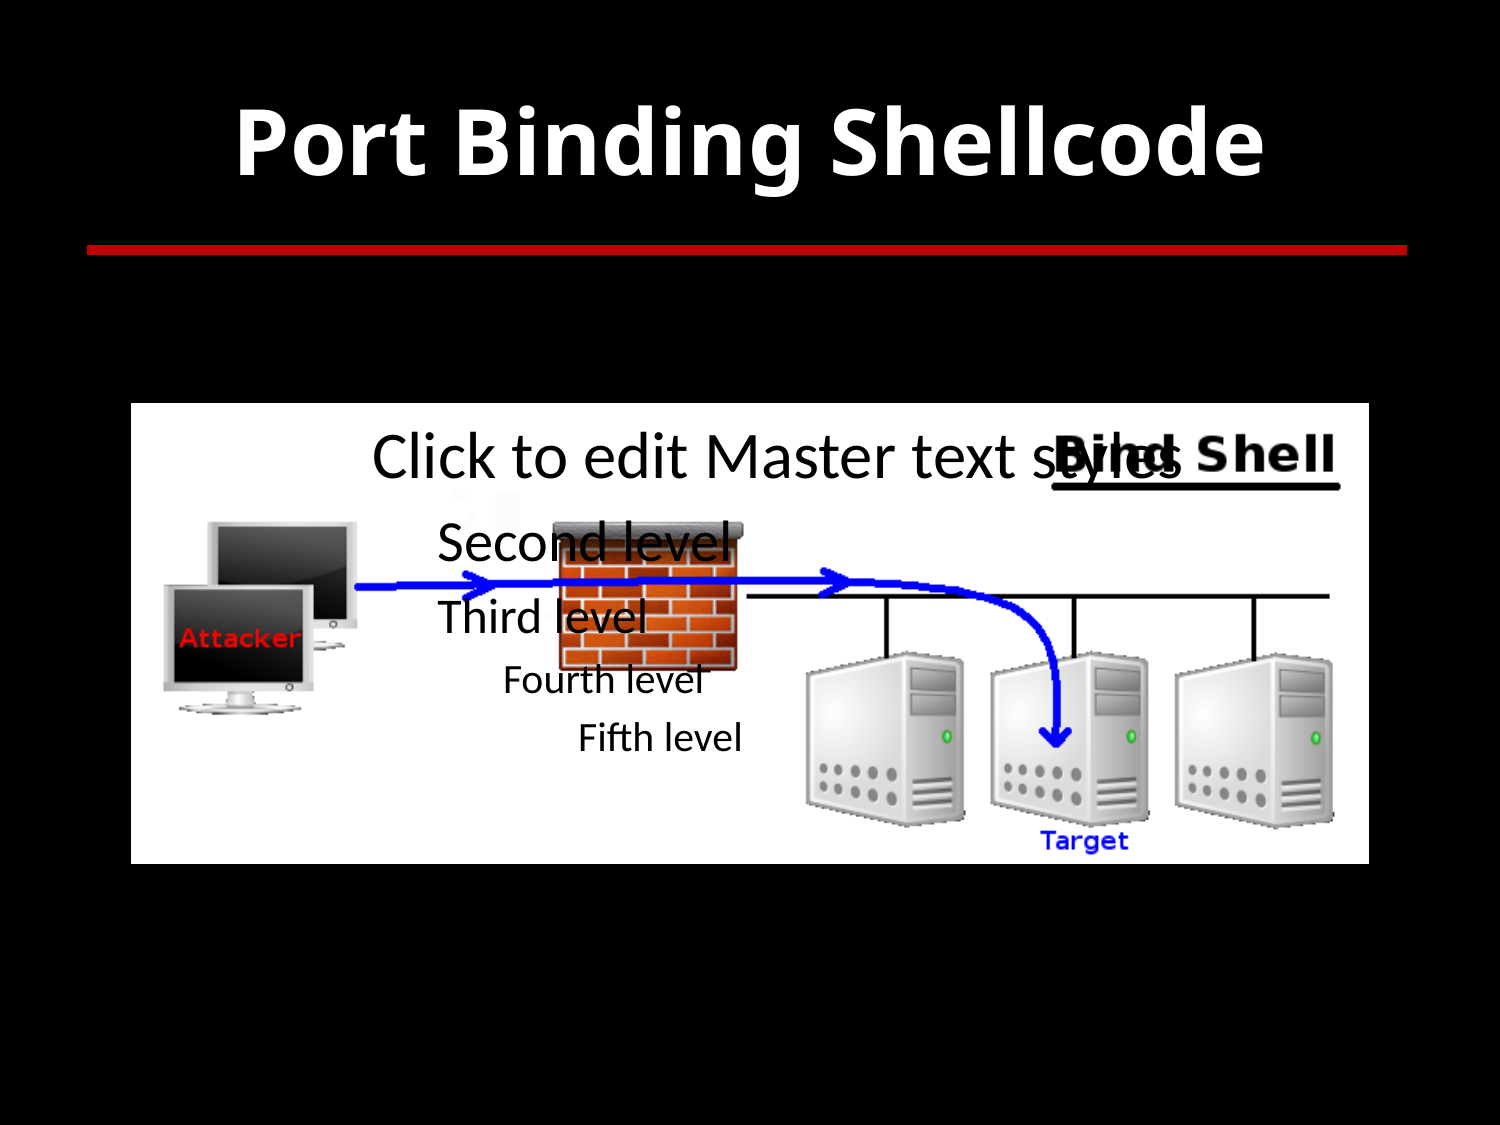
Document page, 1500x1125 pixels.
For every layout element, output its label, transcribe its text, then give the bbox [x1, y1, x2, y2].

picture [131, 403, 1369, 864]
title Port Binding Shellcode [75, 45, 1425, 233]
